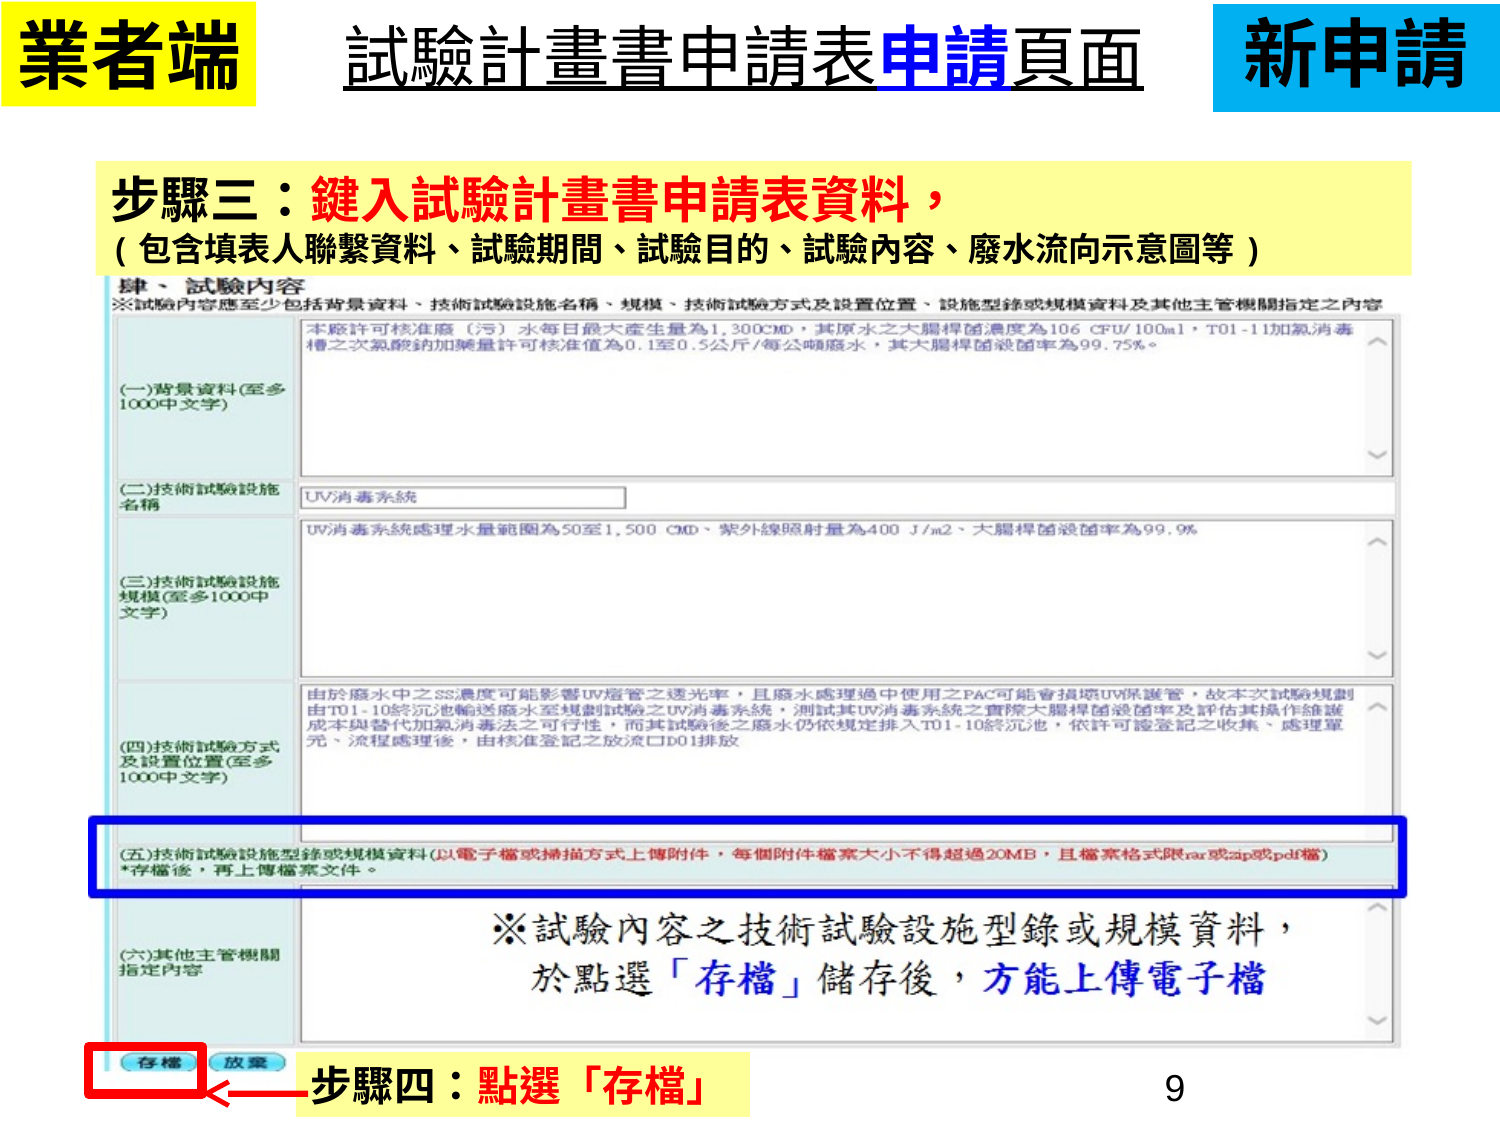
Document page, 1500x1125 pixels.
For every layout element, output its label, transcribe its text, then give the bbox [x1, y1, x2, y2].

text_box 步驟三：鍵入試驗計畫書申請表資料， (包含填表人聯繫資料、試驗期間、試驗目的、試驗內容、廢水流向示意圖等) [95, 160, 1412, 276]
picture [88, 275, 1412, 1090]
text_box <編號> [1149, 1056, 1500, 1117]
text_box 業者端 [1, 1, 257, 107]
text_box 步驟四：點選「存檔」 [295, 1052, 750, 1117]
picture [93, 1051, 197, 1089]
text_box 試驗計畫書申請表申請頁面 [328, 7, 1160, 103]
text_box 新申請 [1210, 1, 1500, 114]
